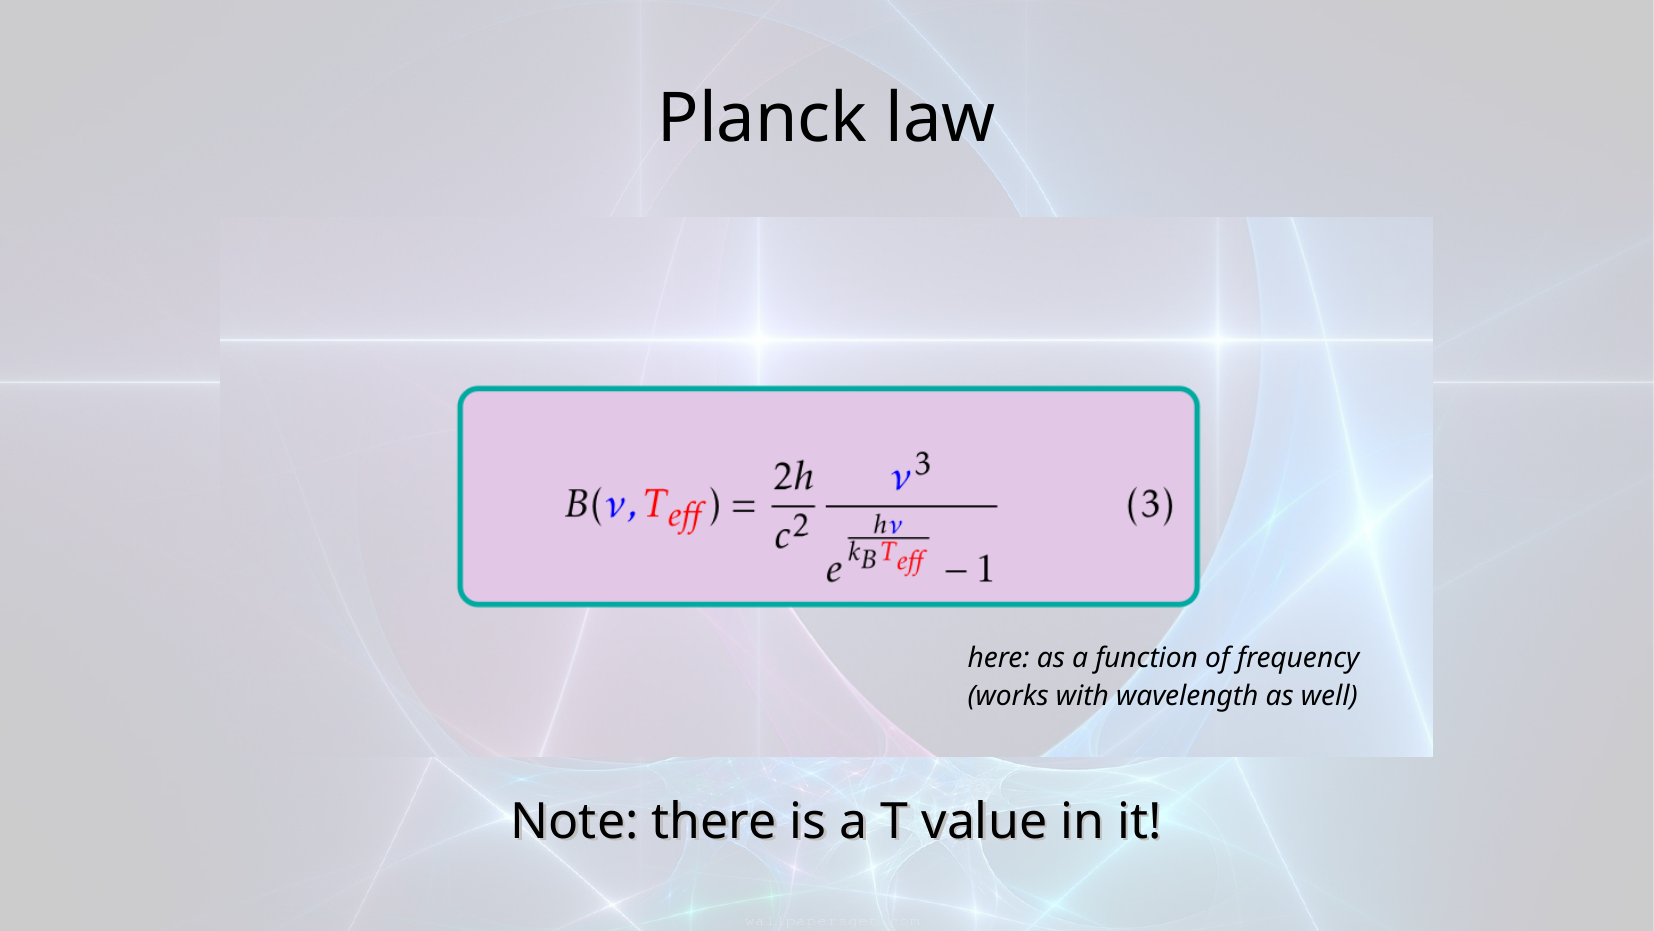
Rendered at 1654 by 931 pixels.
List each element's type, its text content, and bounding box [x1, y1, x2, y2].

picture [0, 0, 1654, 931]
title Planck law [82, 37, 1571, 193]
text_box Note: there is a T value in it! [496, 777, 1243, 851]
text_box here: as a function of frequency (works with wavelength as well) [952, 630, 1587, 710]
